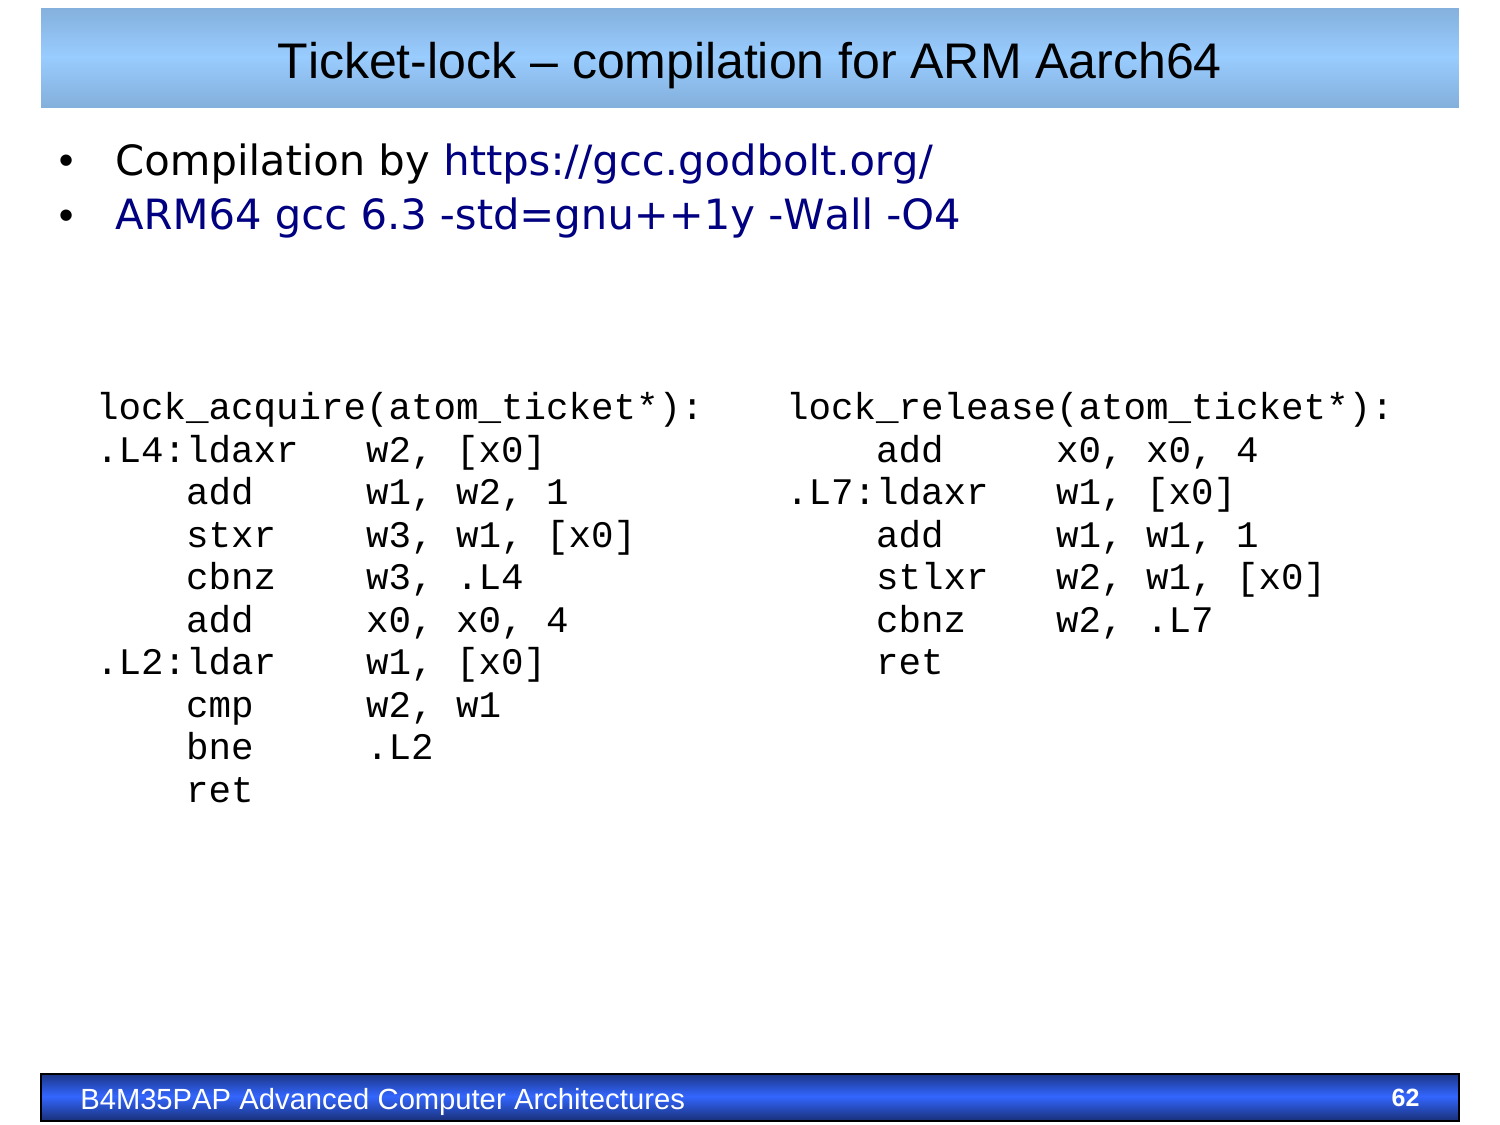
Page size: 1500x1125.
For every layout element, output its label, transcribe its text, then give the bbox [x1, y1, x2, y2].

text_box lock_release(atom_ticket*): add x0, x0, 4 .L7:ldaxr w1, [x0] add w1, w1, 1 stlxr w2, w1, [x0] cbnz w2, .L7 ret [771, 380, 1444, 1034]
title Ticket-lock – compilation for ARM Aarch64 [41, 8, 1459, 108]
list Compilation by https://gcc.godbolt.org/ ARM64 gcc 6.3 -std=gnu++1y -Wall -O4 [44, 128, 1458, 1056]
